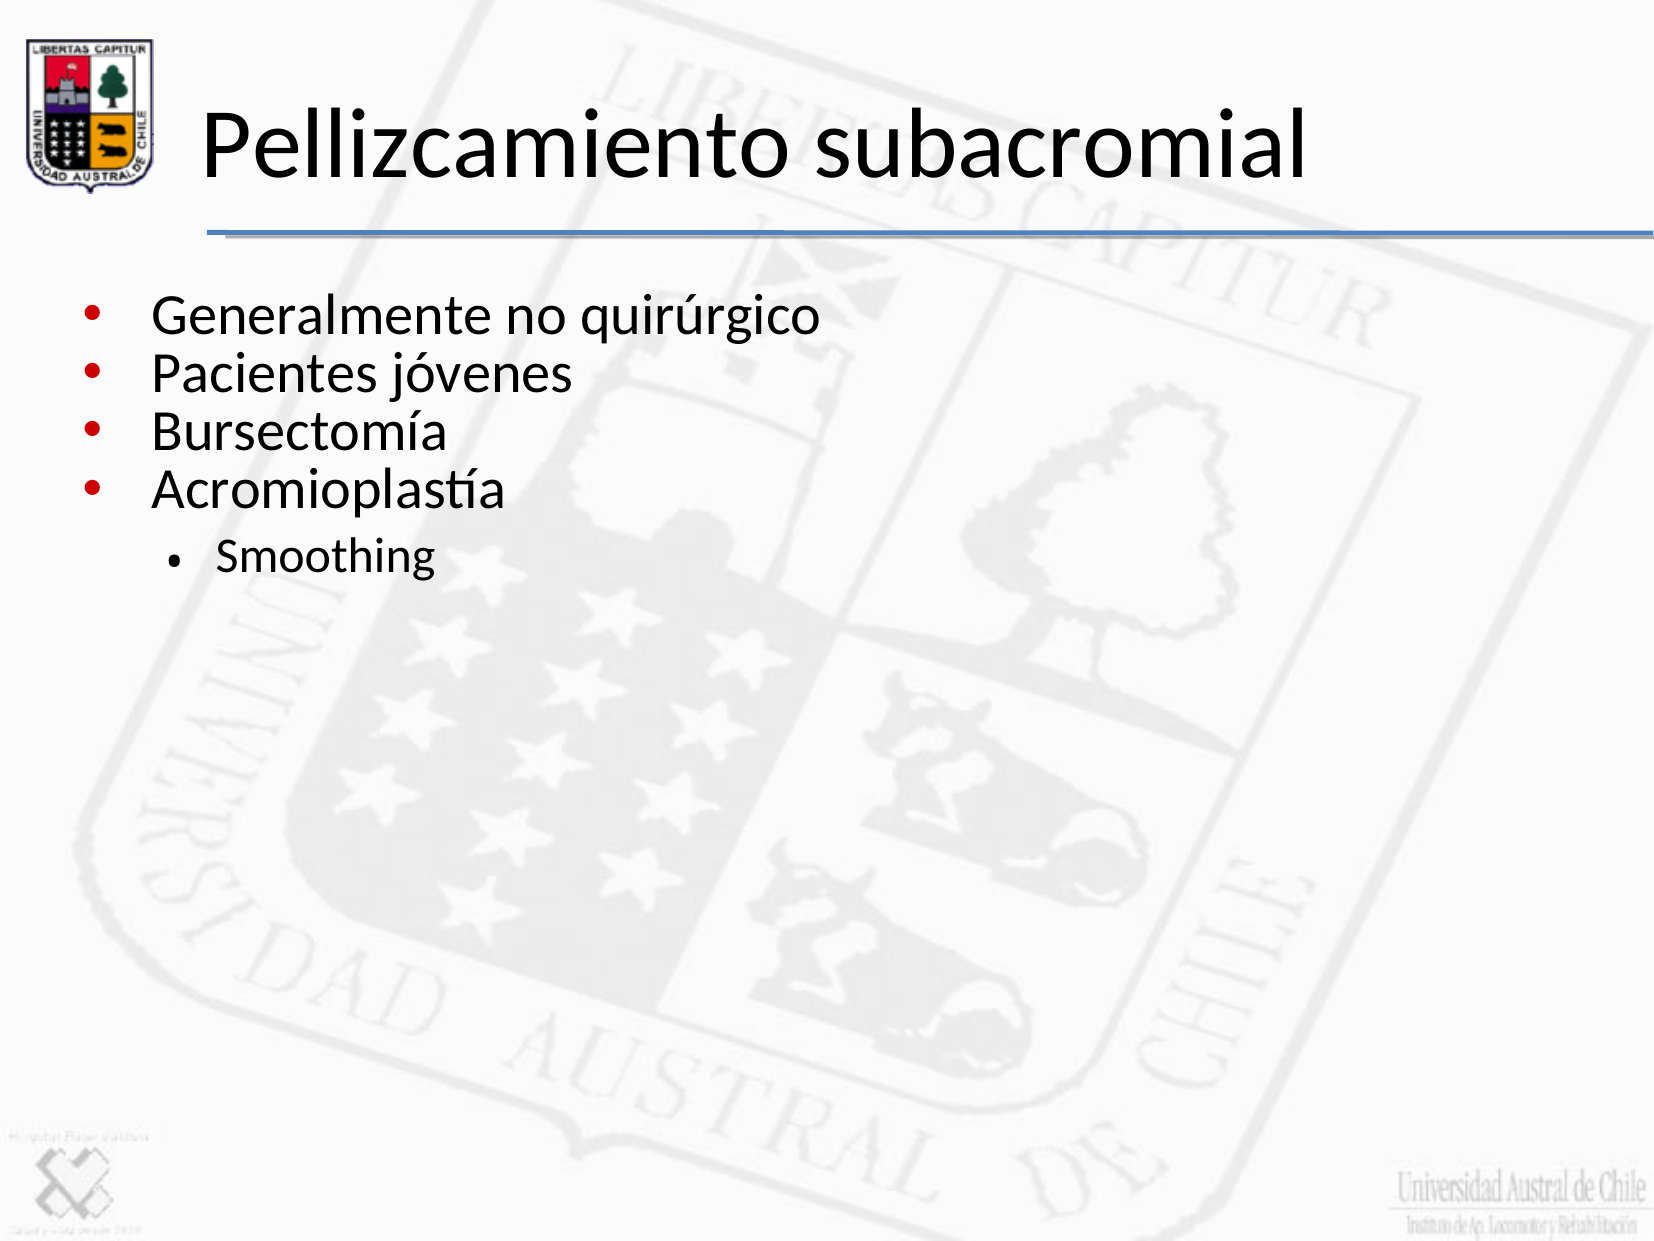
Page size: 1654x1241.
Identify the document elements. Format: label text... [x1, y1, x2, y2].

title Pellizcamiento subacromial [82, 49, 1571, 257]
picture [0, 0, 1654, 1241]
list Generalmente no quirúrgico Pacientes jóvenes Bursectomía Acromioplastía Smoothing [82, 290, 846, 1109]
